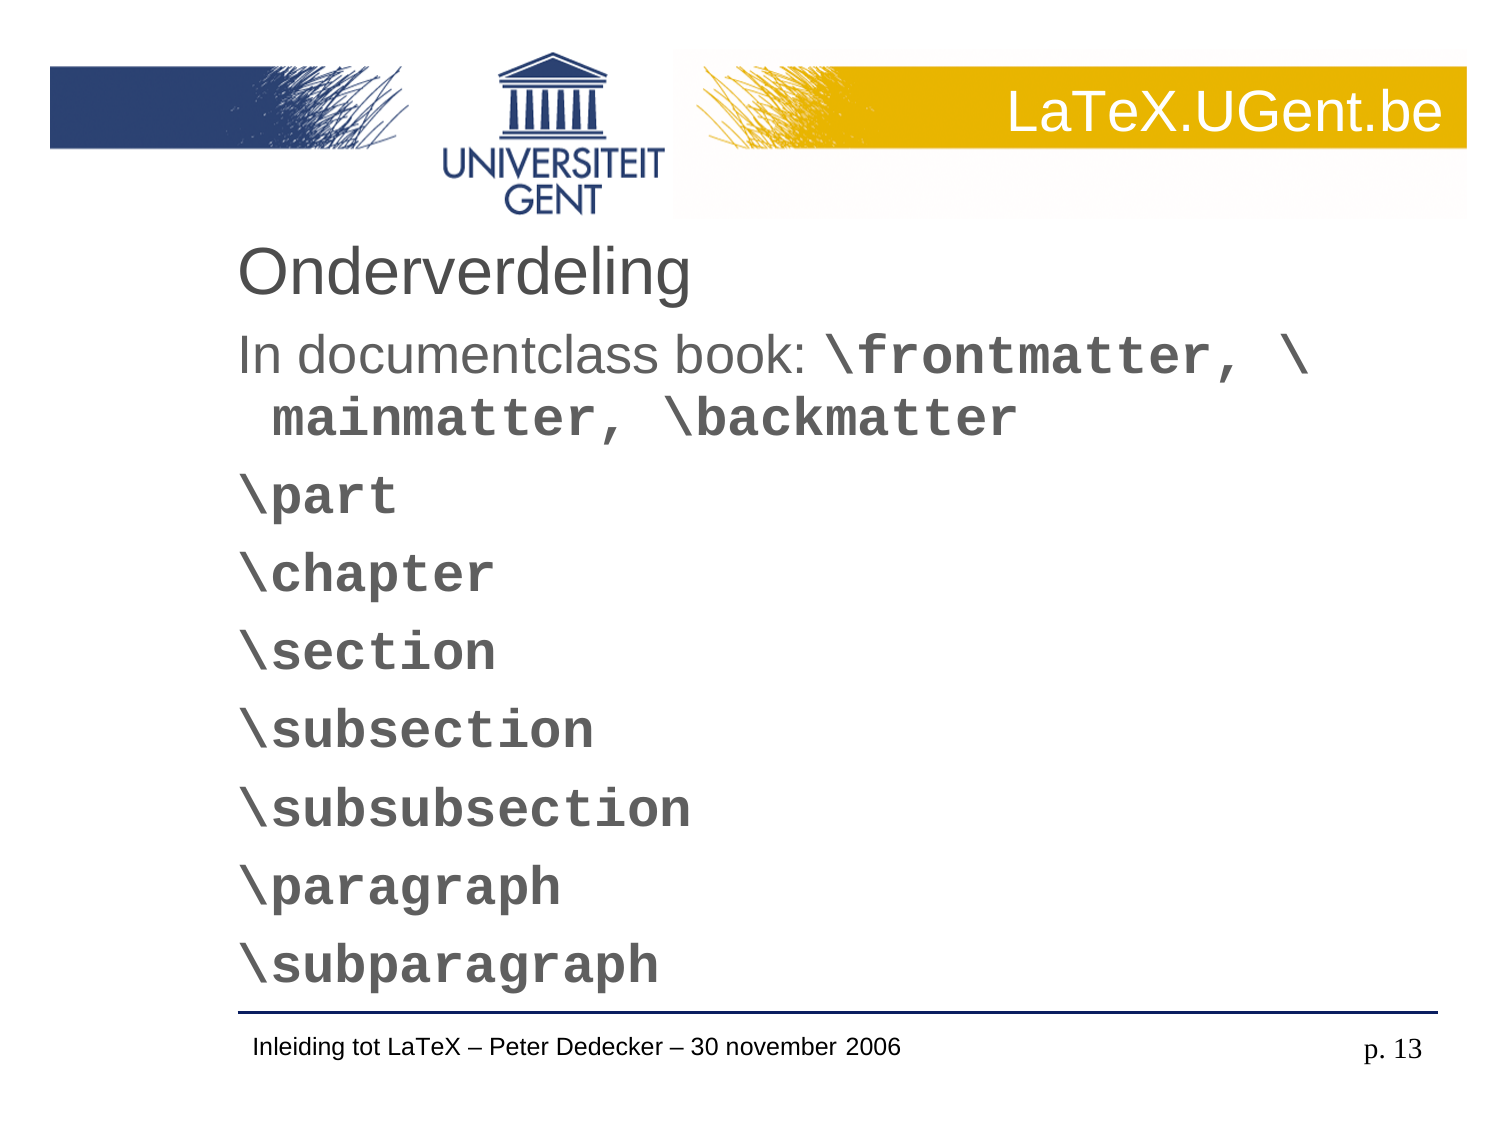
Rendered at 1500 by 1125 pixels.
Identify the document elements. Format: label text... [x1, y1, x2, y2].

title Onderverdeling [237, 177, 1438, 324]
picture [50, 49, 1467, 219]
list In documentclass book: \frontmatter, \mainmatter, \backmatter \part \chapter \section \subsection \subsubsection \paragraph \subparagraph [237, 324, 1500, 1010]
